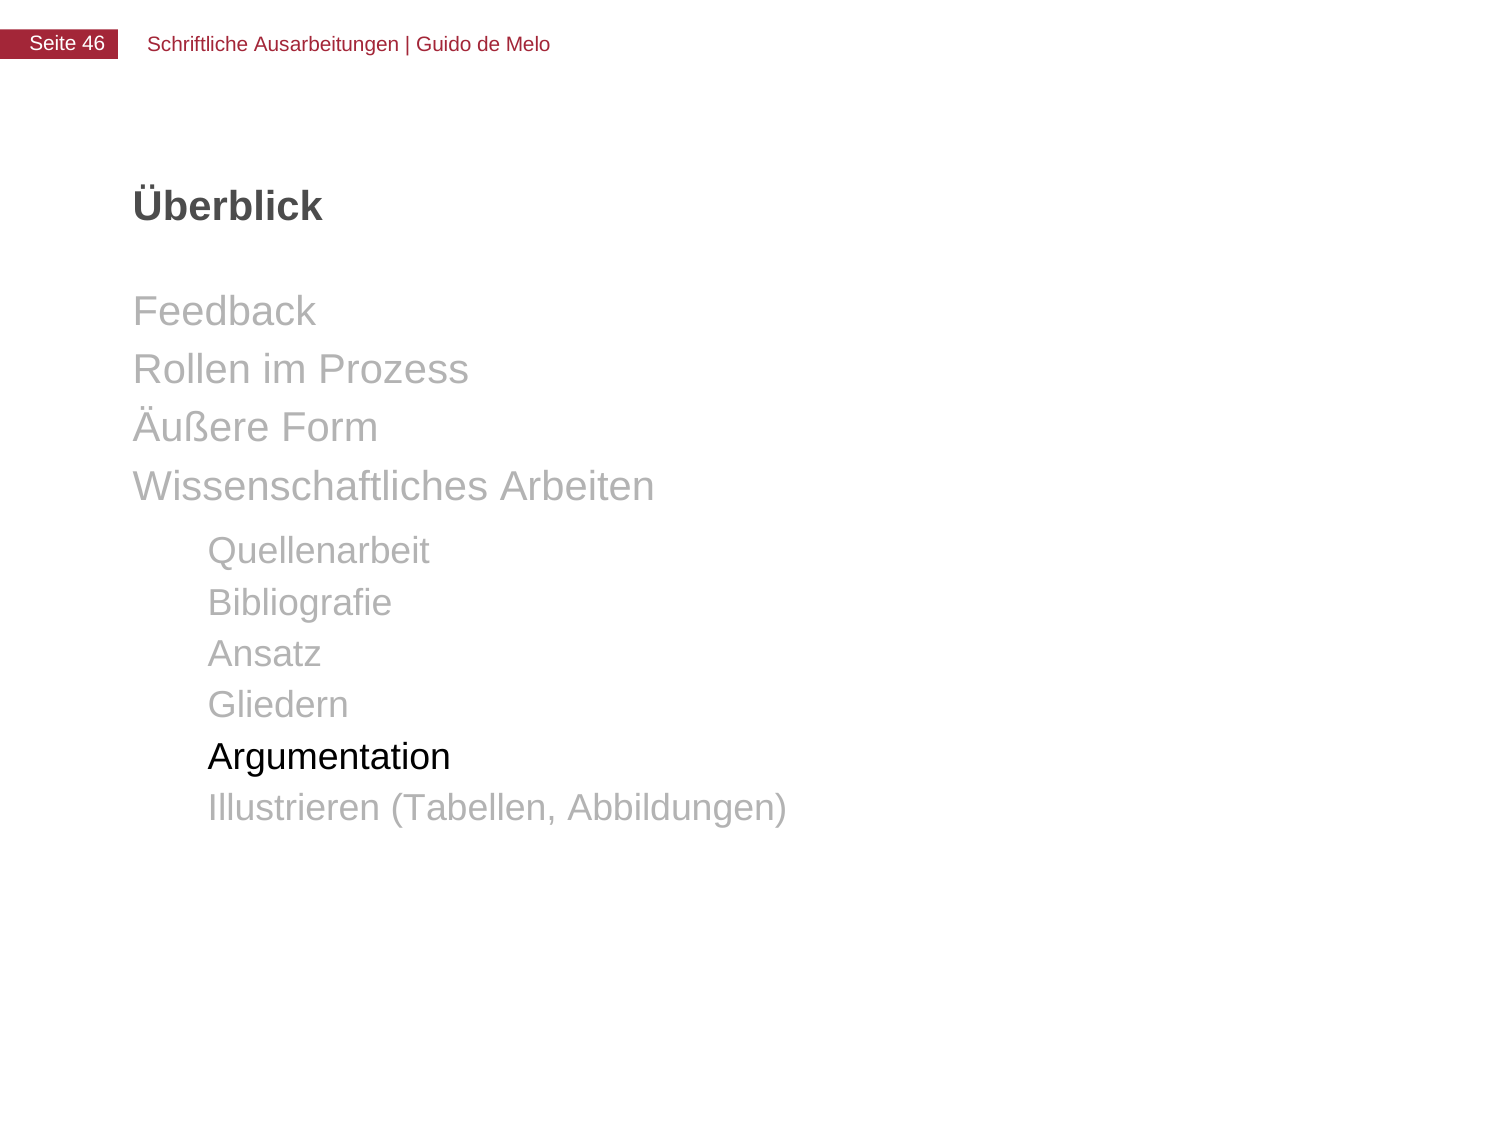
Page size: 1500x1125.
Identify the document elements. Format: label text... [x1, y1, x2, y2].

list Feedback Rollen im Prozess Äußere Form Wissenschaftliches Arbeiten Quellenarbeit Bibliografie Ansatz Gliedern Argumentation Illustrieren (Tabellen, Abbildungen) [132, 287, 1371, 873]
title Überblick [132, 149, 1413, 258]
